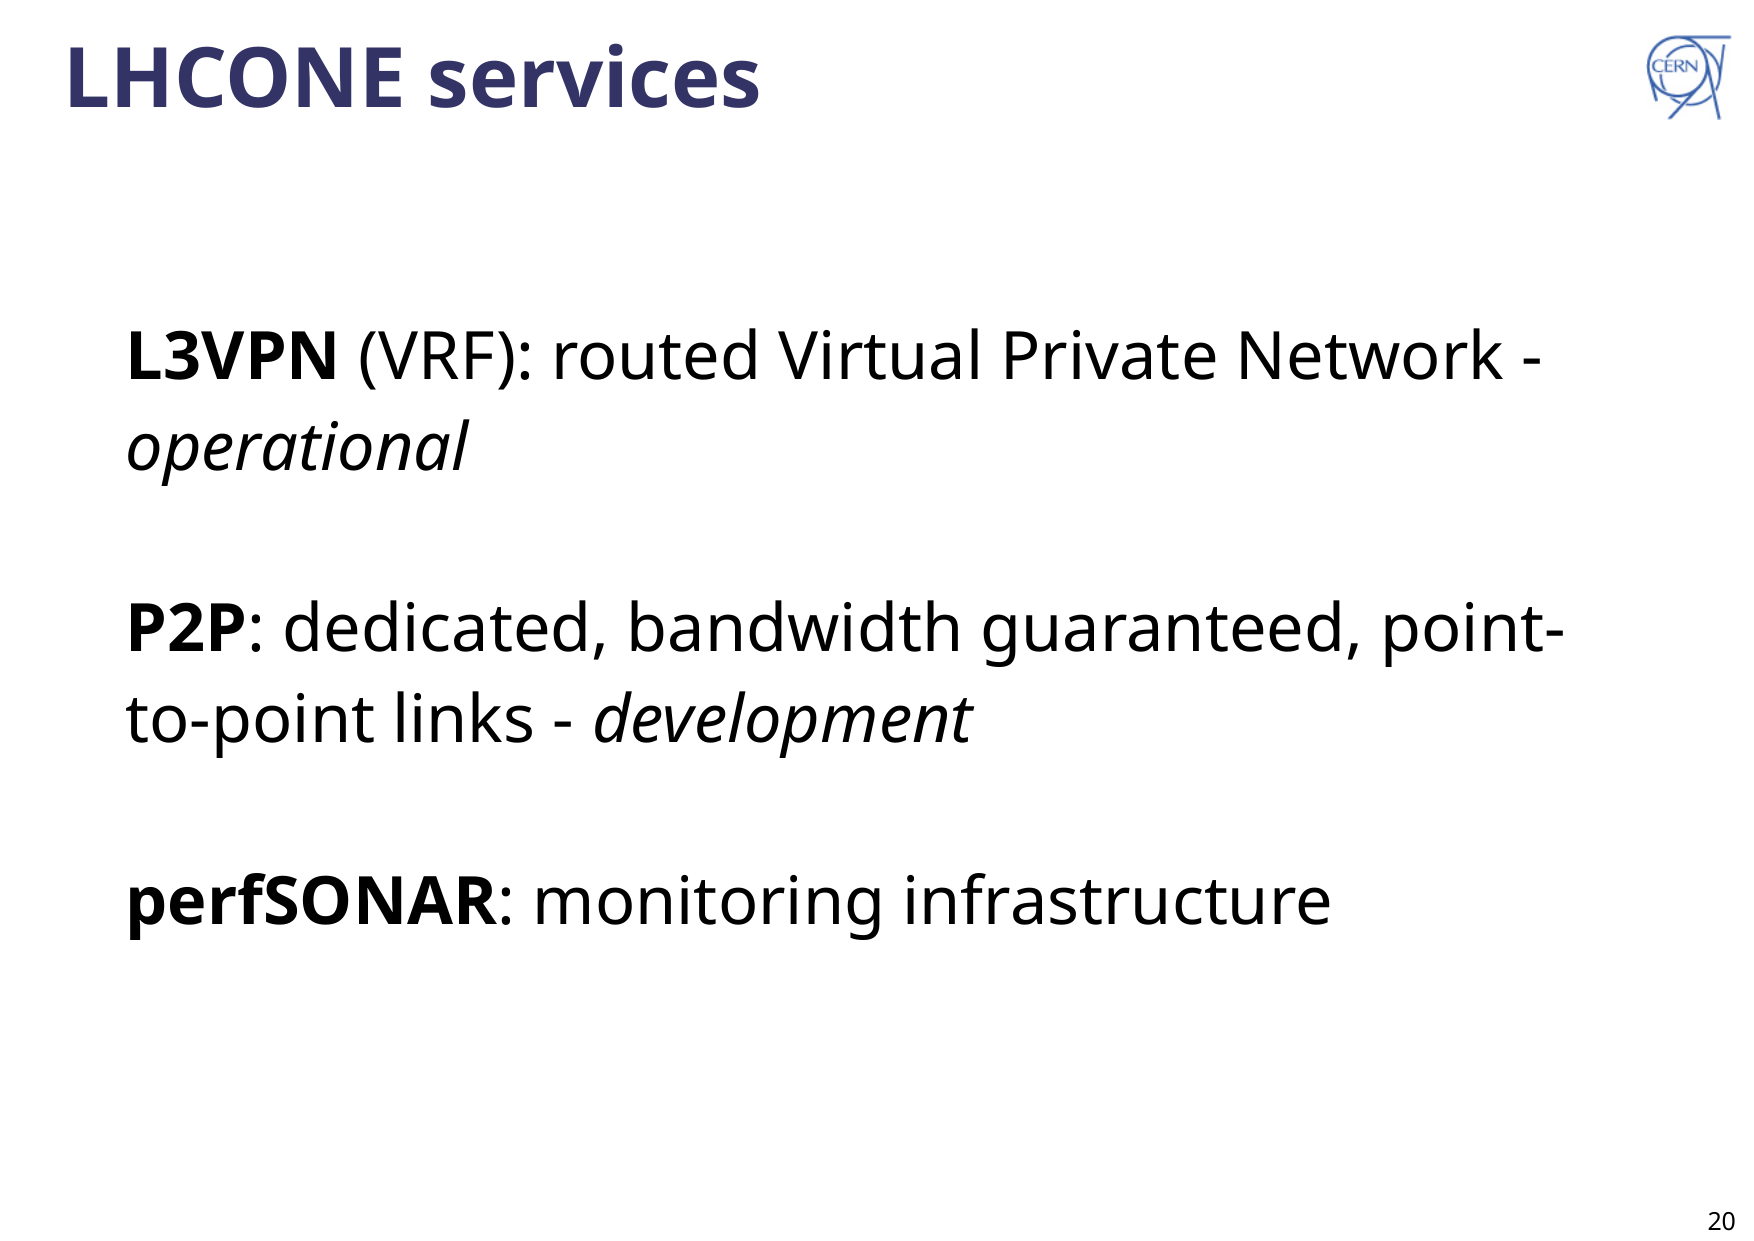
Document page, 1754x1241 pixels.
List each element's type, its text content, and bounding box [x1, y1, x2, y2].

title LHCONE services [63, 0, 1621, 166]
picture [1646, 34, 1732, 120]
text_box L3VPN (VRF): routed Virtual Private Network - operational P2P: dedicated, bandwidth guaranteed, point-to-point links - development perfSONAR: monitoring infrastructure [110, 300, 1618, 883]
